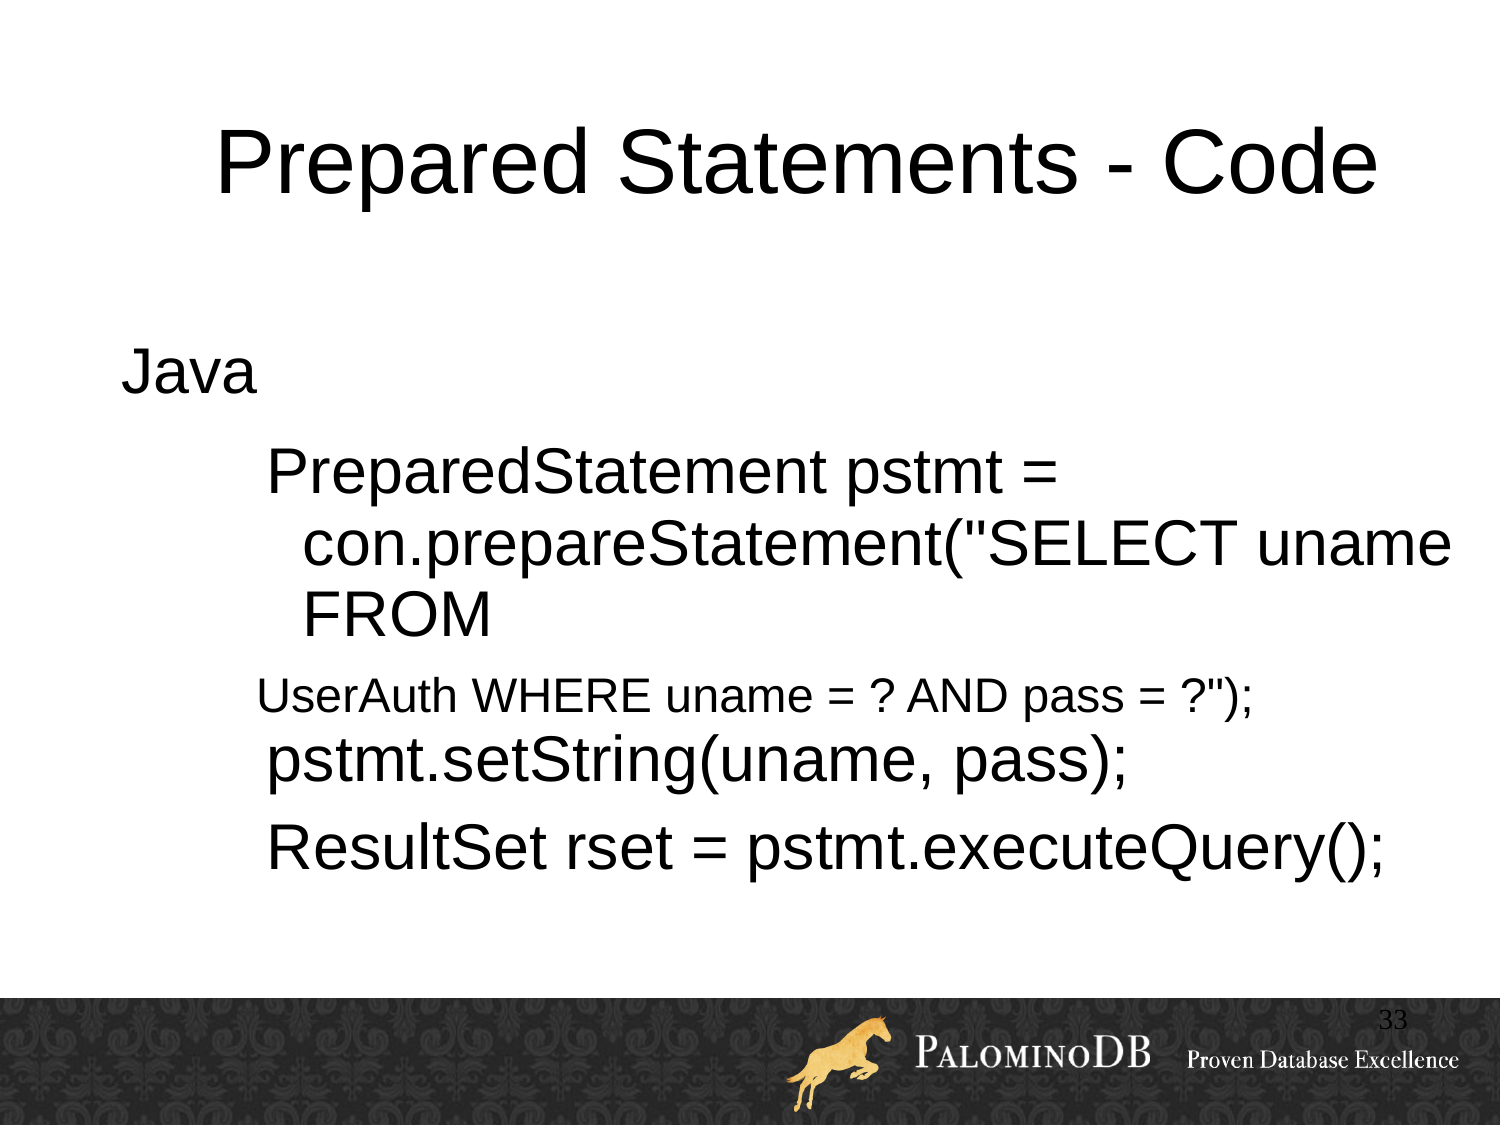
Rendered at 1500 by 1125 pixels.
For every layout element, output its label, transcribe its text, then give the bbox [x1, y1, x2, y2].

picture [0, 998, 1500, 1125]
title Prepared Statements - Code [131, 93, 1464, 224]
list Java PreparedStatement pstmt = con.prepareStatement("SELECT uname FROM UserAuth WHERE uname = ? AND pass = ?"); pstmt.setString(uname, pass); ResultSet rset = pstmt.executeQuery(); [121, 224, 1482, 885]
